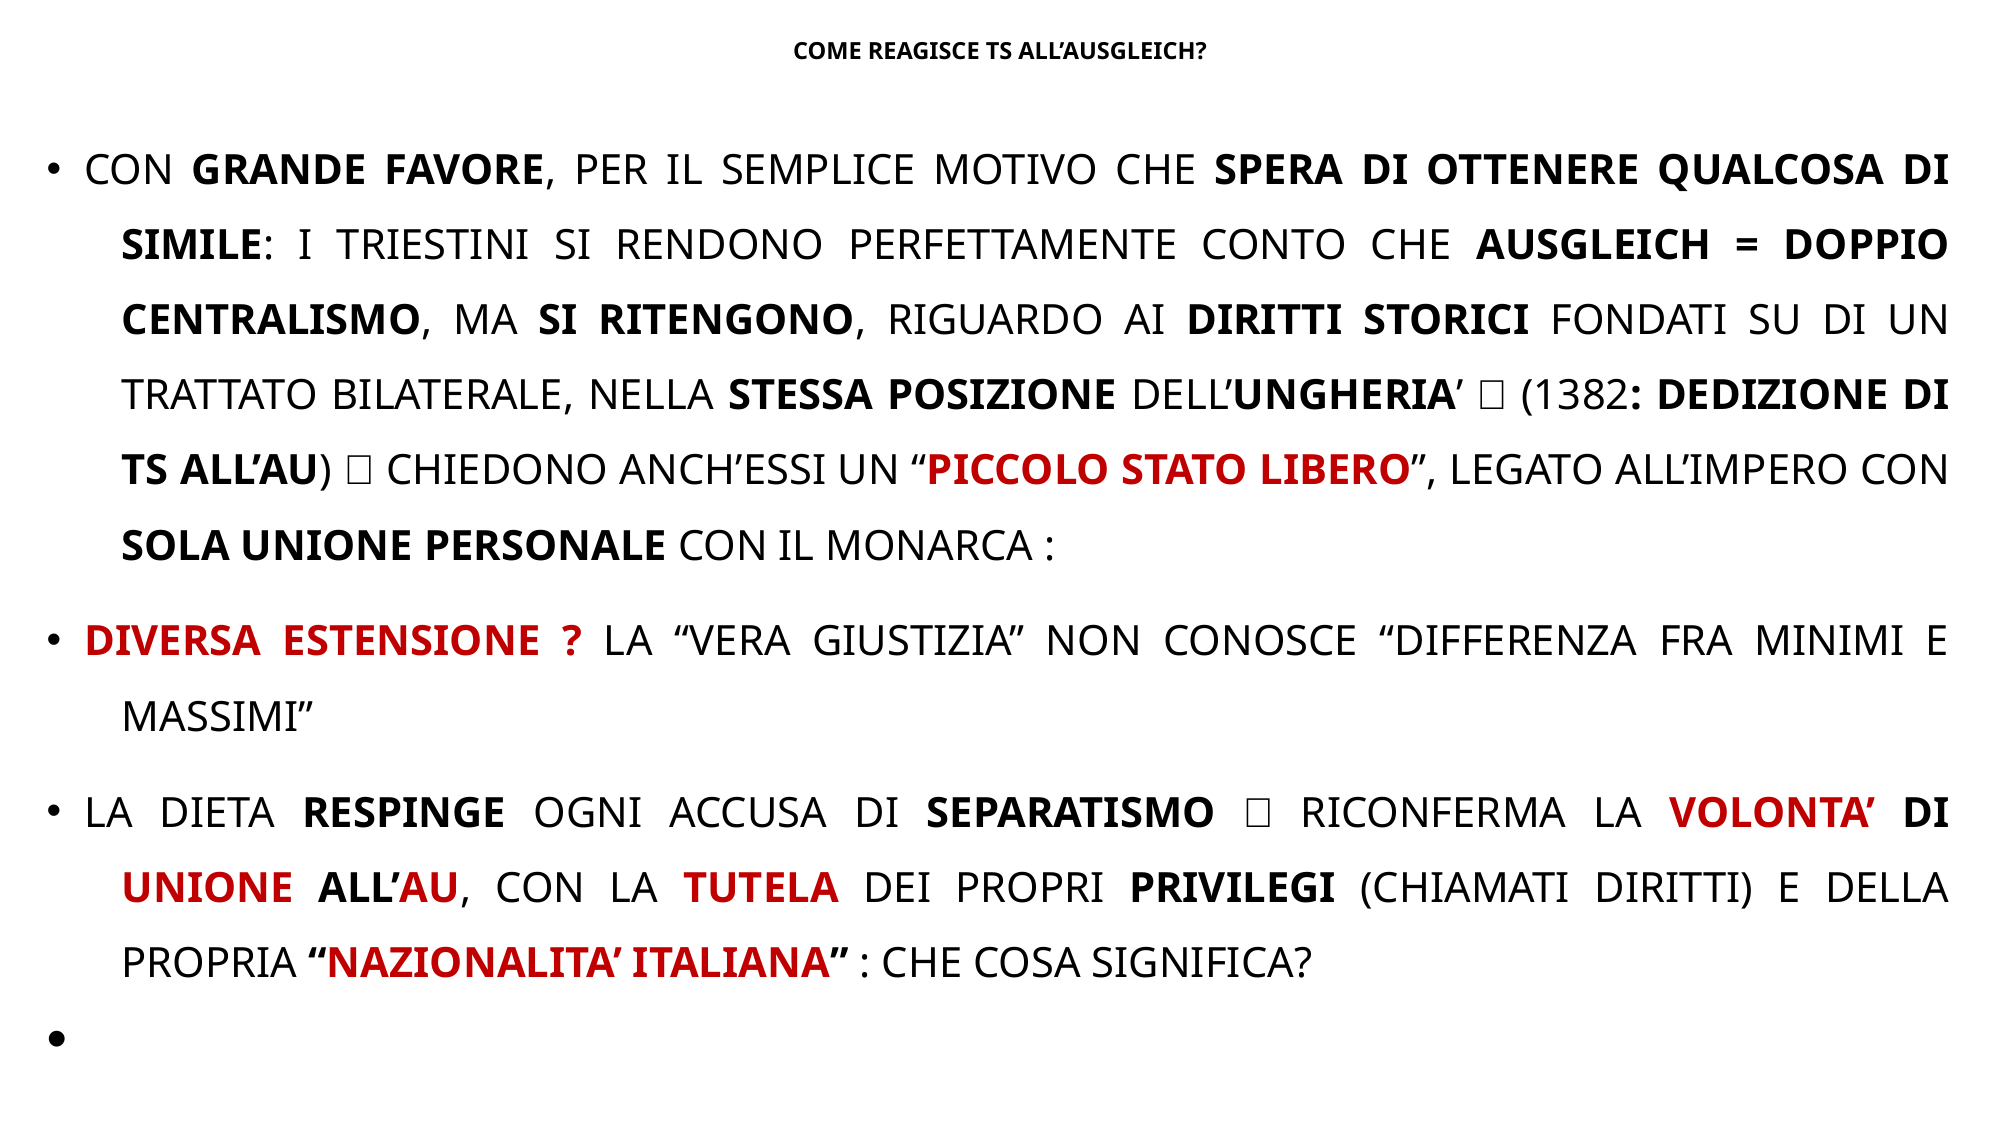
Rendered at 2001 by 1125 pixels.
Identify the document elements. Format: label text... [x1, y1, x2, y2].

list CON GRANDE FAVORE, PER IL SEMPLICE MOTIVO CHE SPERA DI OTTENERE QUALCOSA DI SIMILE: I TRIESTINI SI RENDONO PERFETTAMENTE CONTO CHE AUSGLEICH = DOPPIO CENTRALISMO, MA SI RITENGONO, RIGUARDO AI DIRITTI STORICI FONDATI SU DI UN TRATTATO BILATERALE, NELLA STESSA POSIZIONE DELL’UNGHERIA’  (1382: DEDIZIONE DI TS ALL’AU)  CHIEDONO ANCH’ESSI UN “PICCOLO STATO LIBERO”, LEGATO ALL’IMPERO CON SOLA UNIONE PERSONALE CON IL MONARCA : DIVERSA ESTENSIONE ? LA “VERA GIUSTIZIA” NON CONOSCE “DIFFERENZA FRA MINIMI E MASSIMI” LA DIETA RESPINGE OGNI ACCUSA DI SEPARATISMO  RICONFERMA LA VOLONTA’ DI UNIONE ALL’AU, CON LA TUTELA DEI PROPRI PRIVILEGI (CHIAMATI DIRITTI) E DELLA PROPRIA “NAZIONALITA’ ITALIANA” : CHE COSA SIGNIFICA? [31, 110, 1966, 1109]
title COME REAGISCE TS ALL’AUSGLEICH? [137, 16, 1863, 101]
